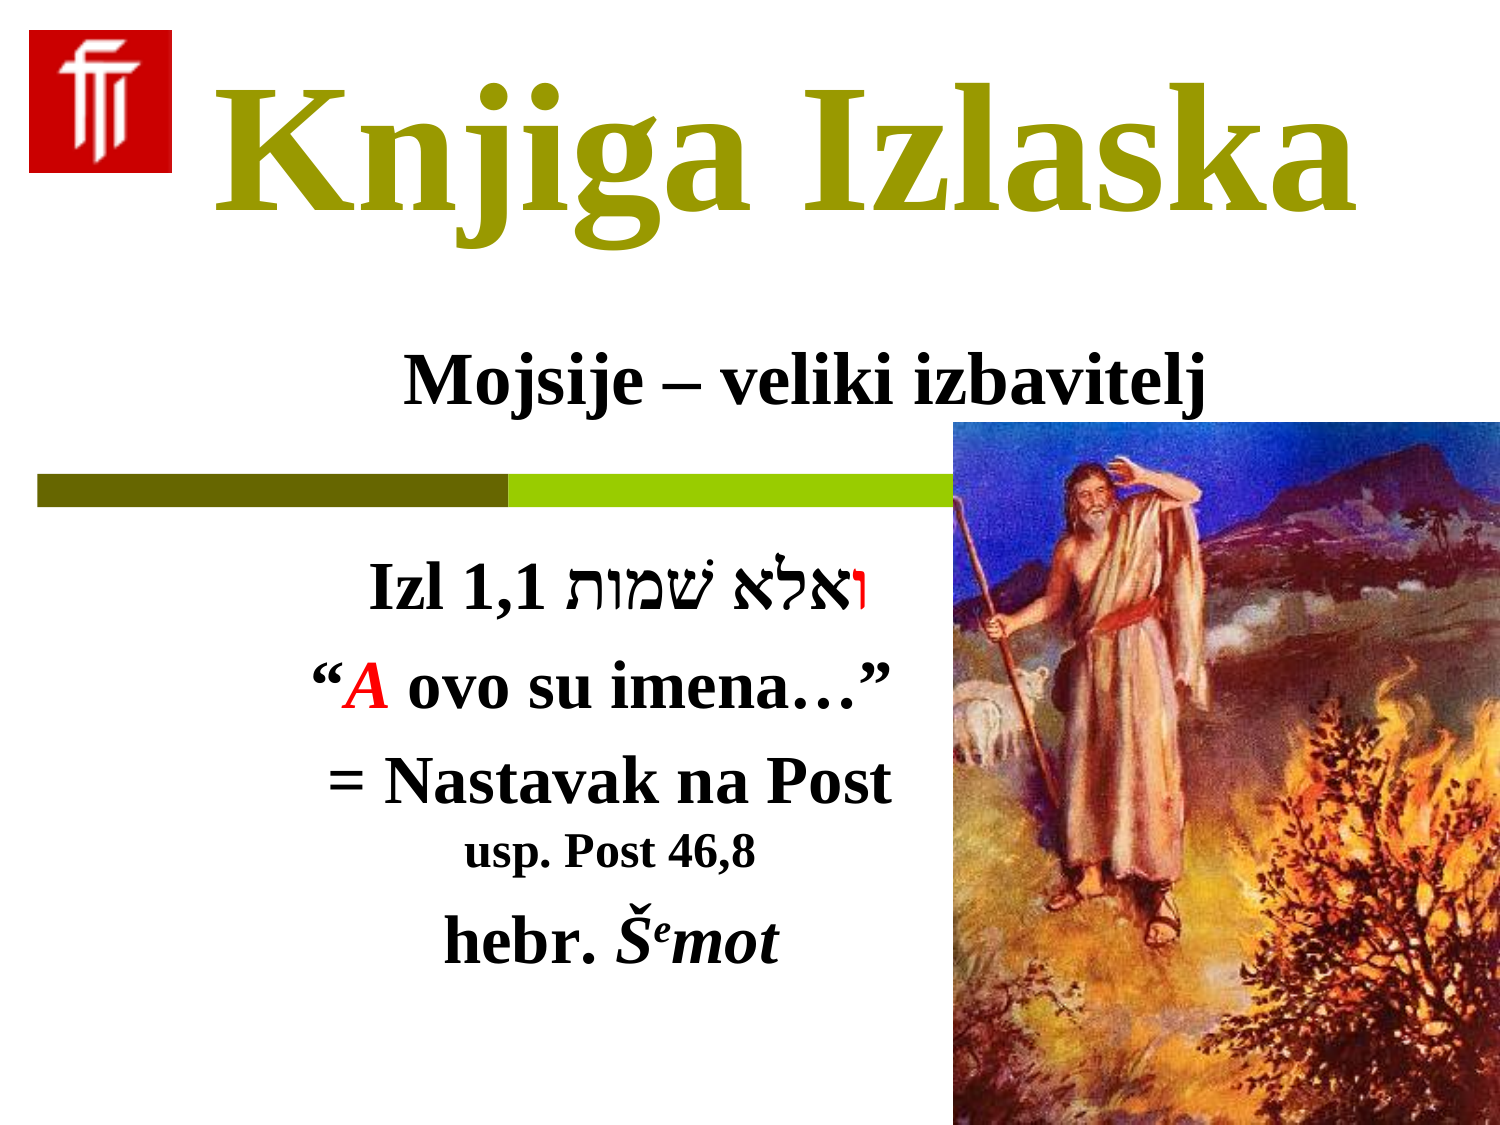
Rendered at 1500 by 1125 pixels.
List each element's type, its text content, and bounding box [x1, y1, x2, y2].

picture [29, 30, 172, 173]
title Knjiga Izlaska Mojsije – veliki izbavitelj [174, 0, 1400, 445]
picture [953, 422, 1500, 1125]
subtitle Izl 1,1 ואלא שׁמות “A ovo su imena…” = Nastavak na Post usp. Post 46,8 hebr. Šemot [85, 533, 953, 1035]
